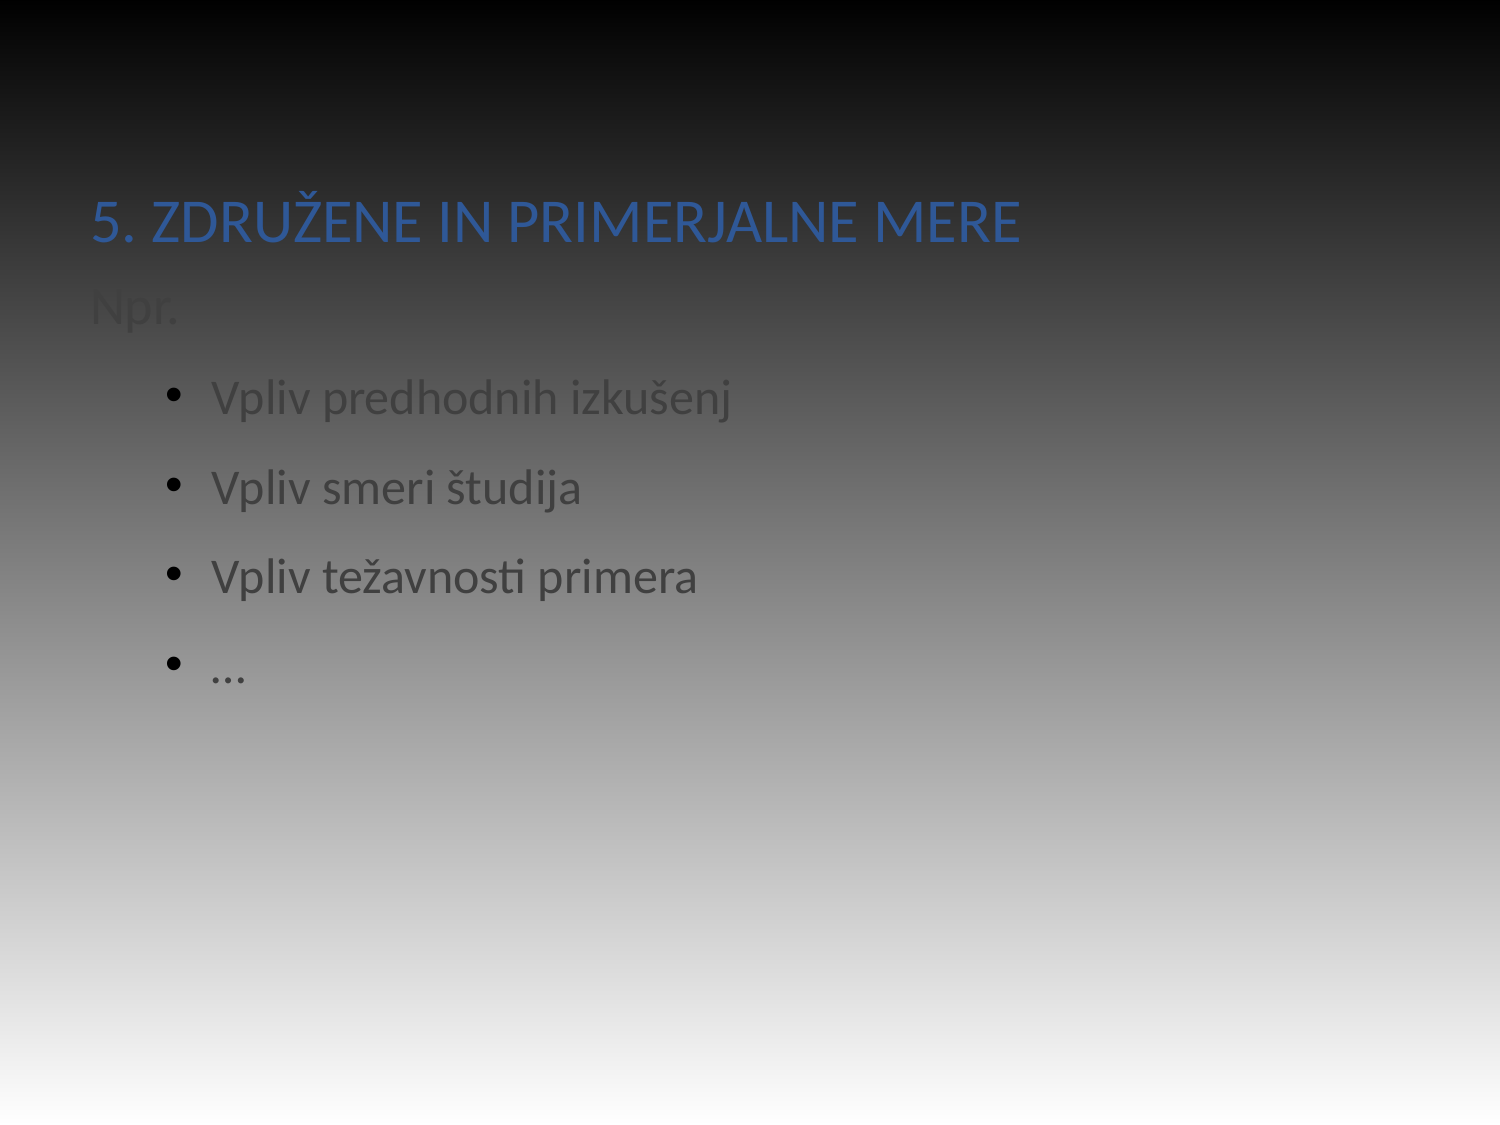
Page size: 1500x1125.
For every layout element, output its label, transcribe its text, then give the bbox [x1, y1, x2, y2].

title 5. ZDRUŽENE IN PRIMERJALNE MERE [75, 0, 1425, 262]
list Npr. Vpliv predhodnih izkušenj Vpliv smeri študija Vpliv težavnosti primera … [75, 262, 1425, 1005]
